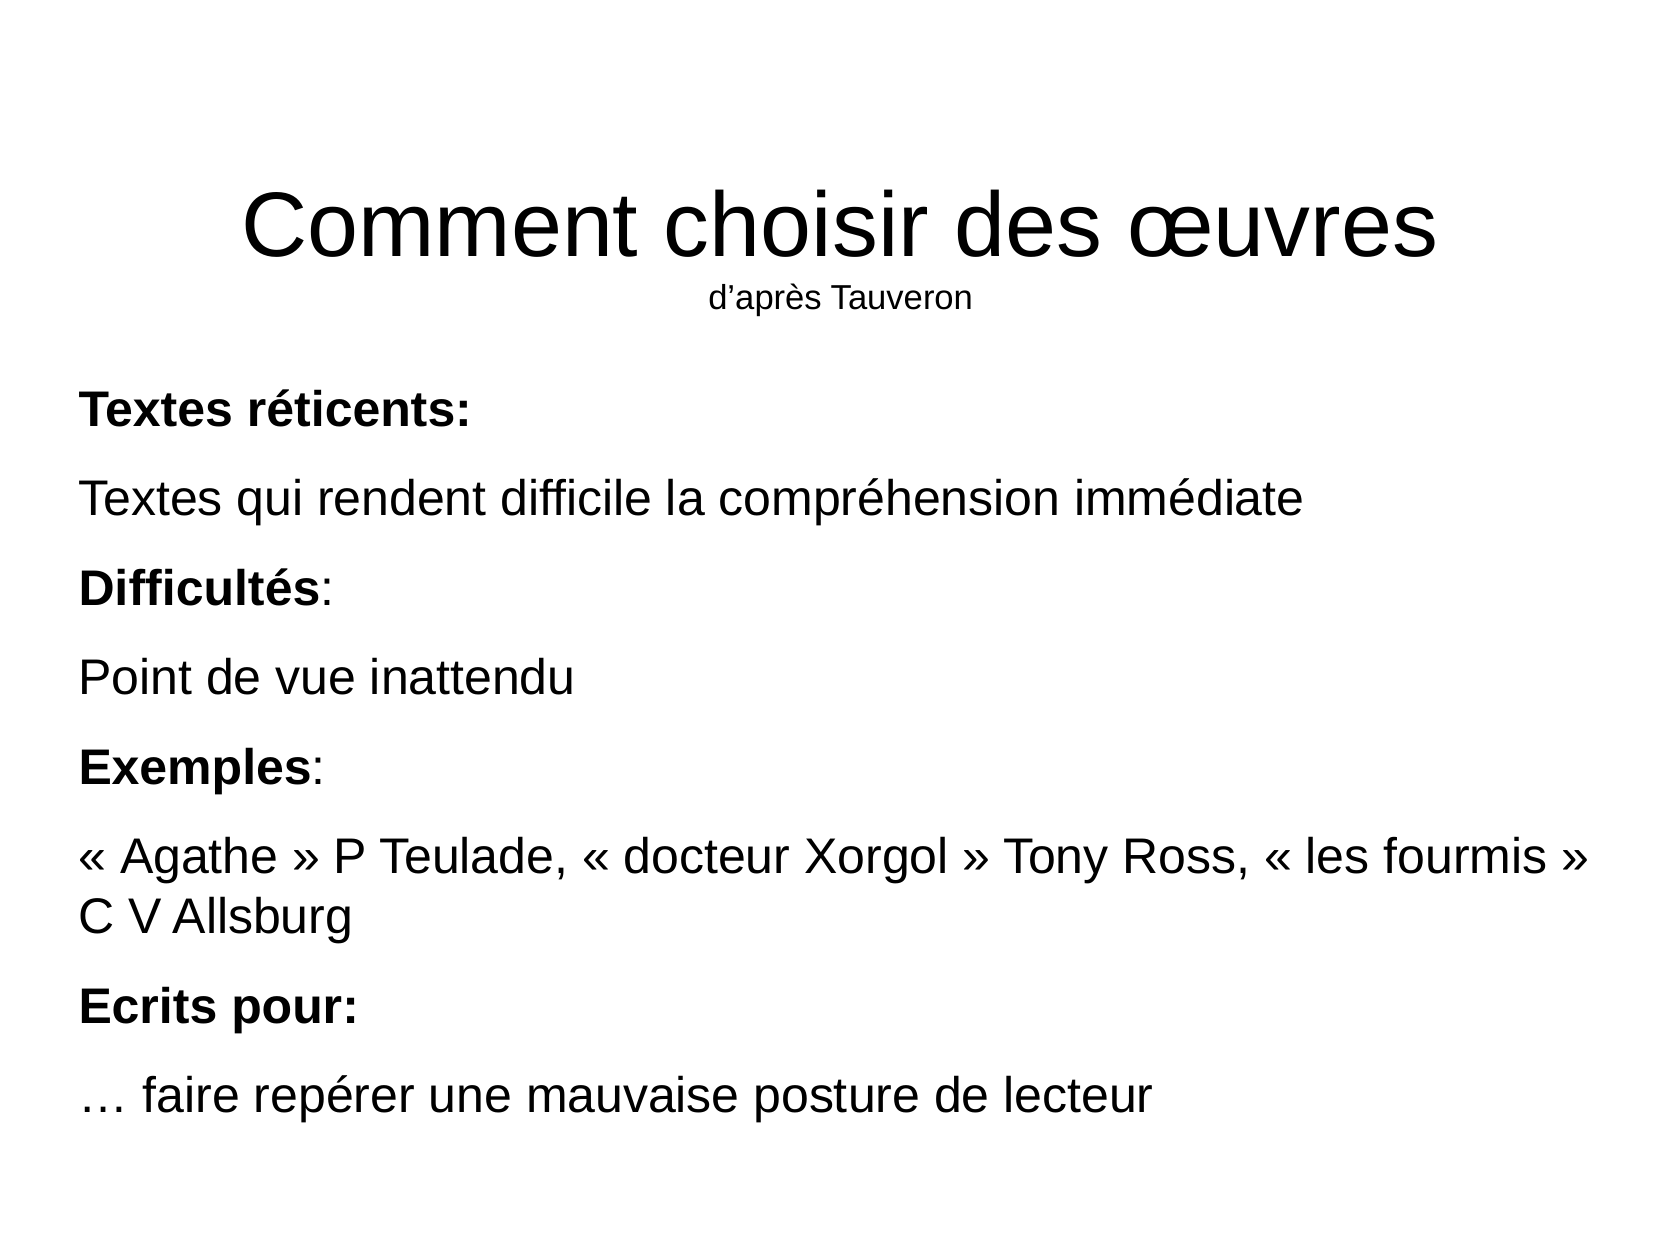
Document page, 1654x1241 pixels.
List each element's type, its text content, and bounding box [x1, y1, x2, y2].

title Comment choisir des œuvres d’après Tauveron [151, 165, 1530, 298]
list Textes réticents: Textes qui rendent difficile la compréhension immédiate Difficultés: Point de vue inattendu Exemples: « Agathe » P Teulade, « docteur Xorgol » Tony Ross, « les fourmis » C V Allsburg Ecrits pour: … faire repérer une mauvaise posture de lecteur [78, 376, 1603, 1149]
